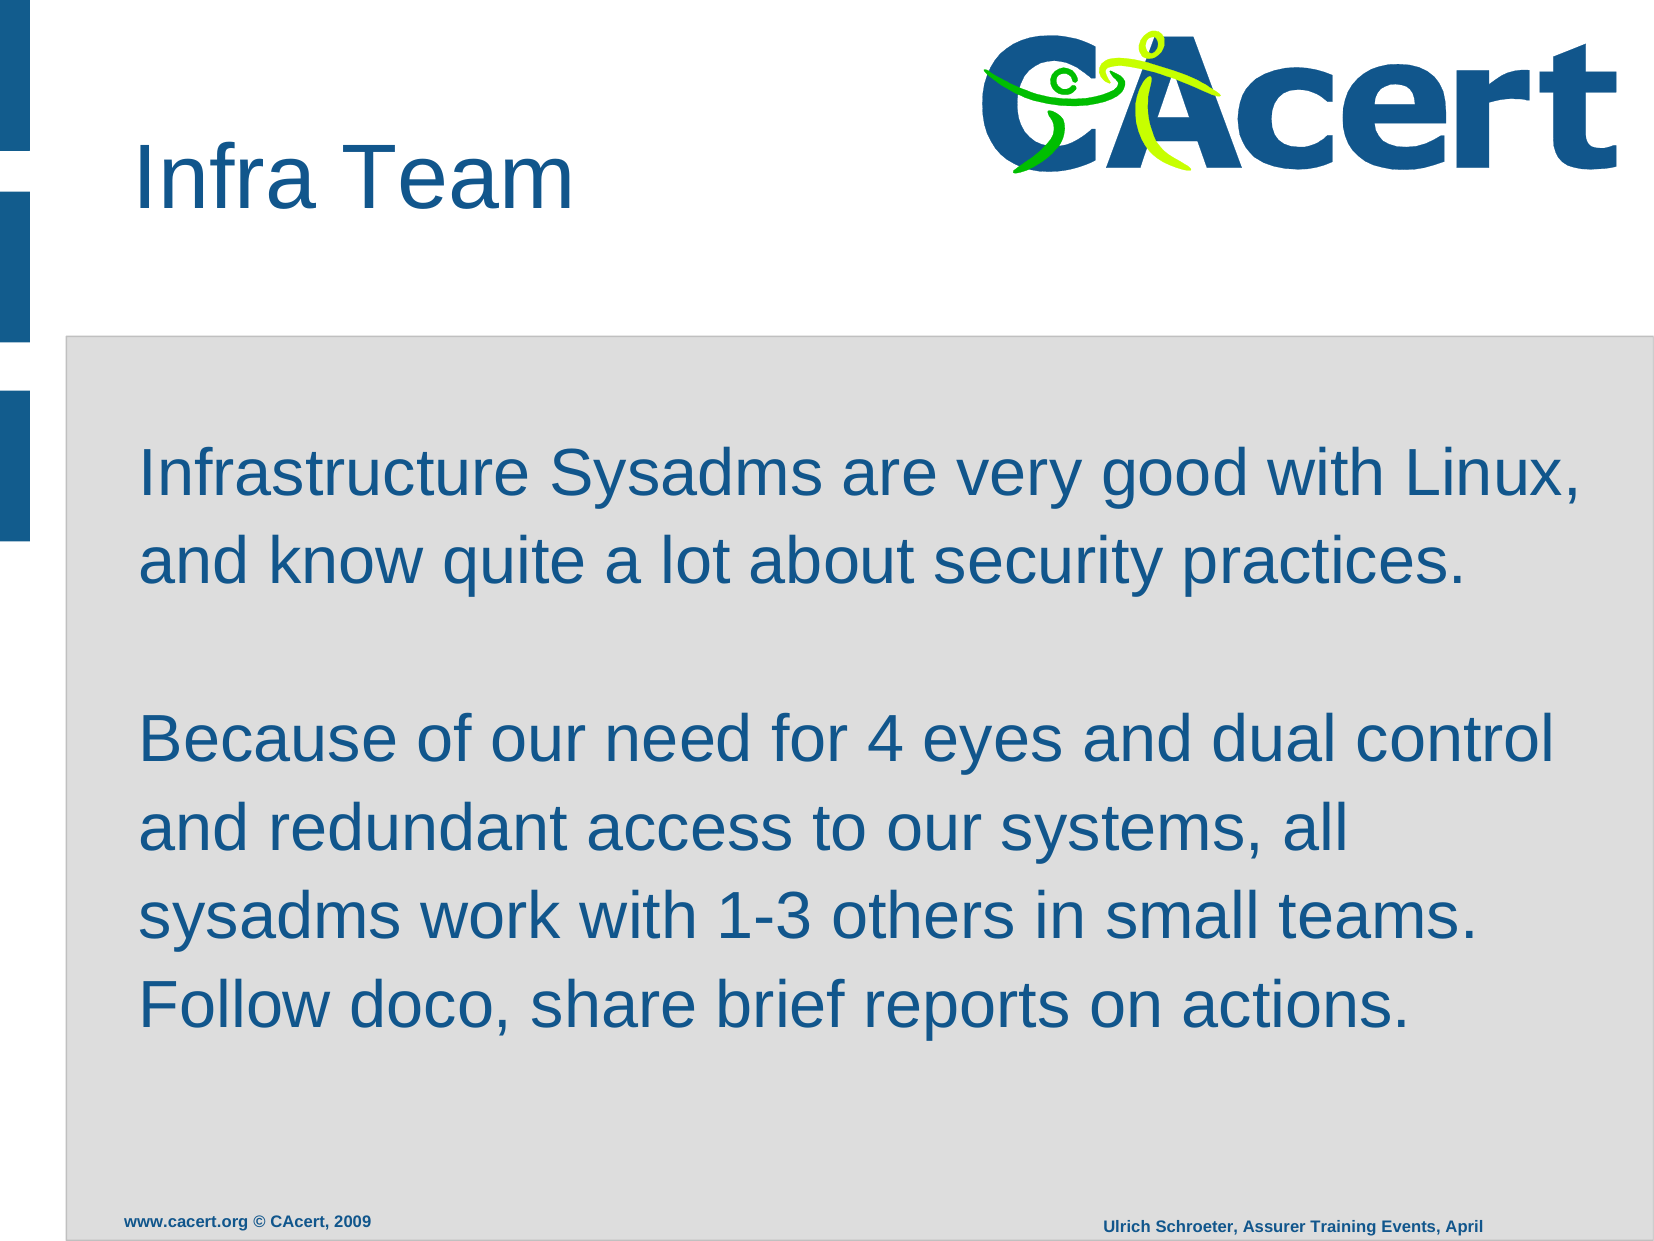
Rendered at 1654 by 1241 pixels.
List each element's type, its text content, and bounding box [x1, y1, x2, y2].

text_box Infra Team [118, 118, 581, 239]
text_box Infrastructure Sysadms are very good with Linux, and know quite a lot about security practices. Because of our need for 4 eyes and dual control and redundant access to our systems, all sysadms work with 1-3 others in small teams. Follow doco, share brief reports on actions. [124, 413, 1603, 1139]
